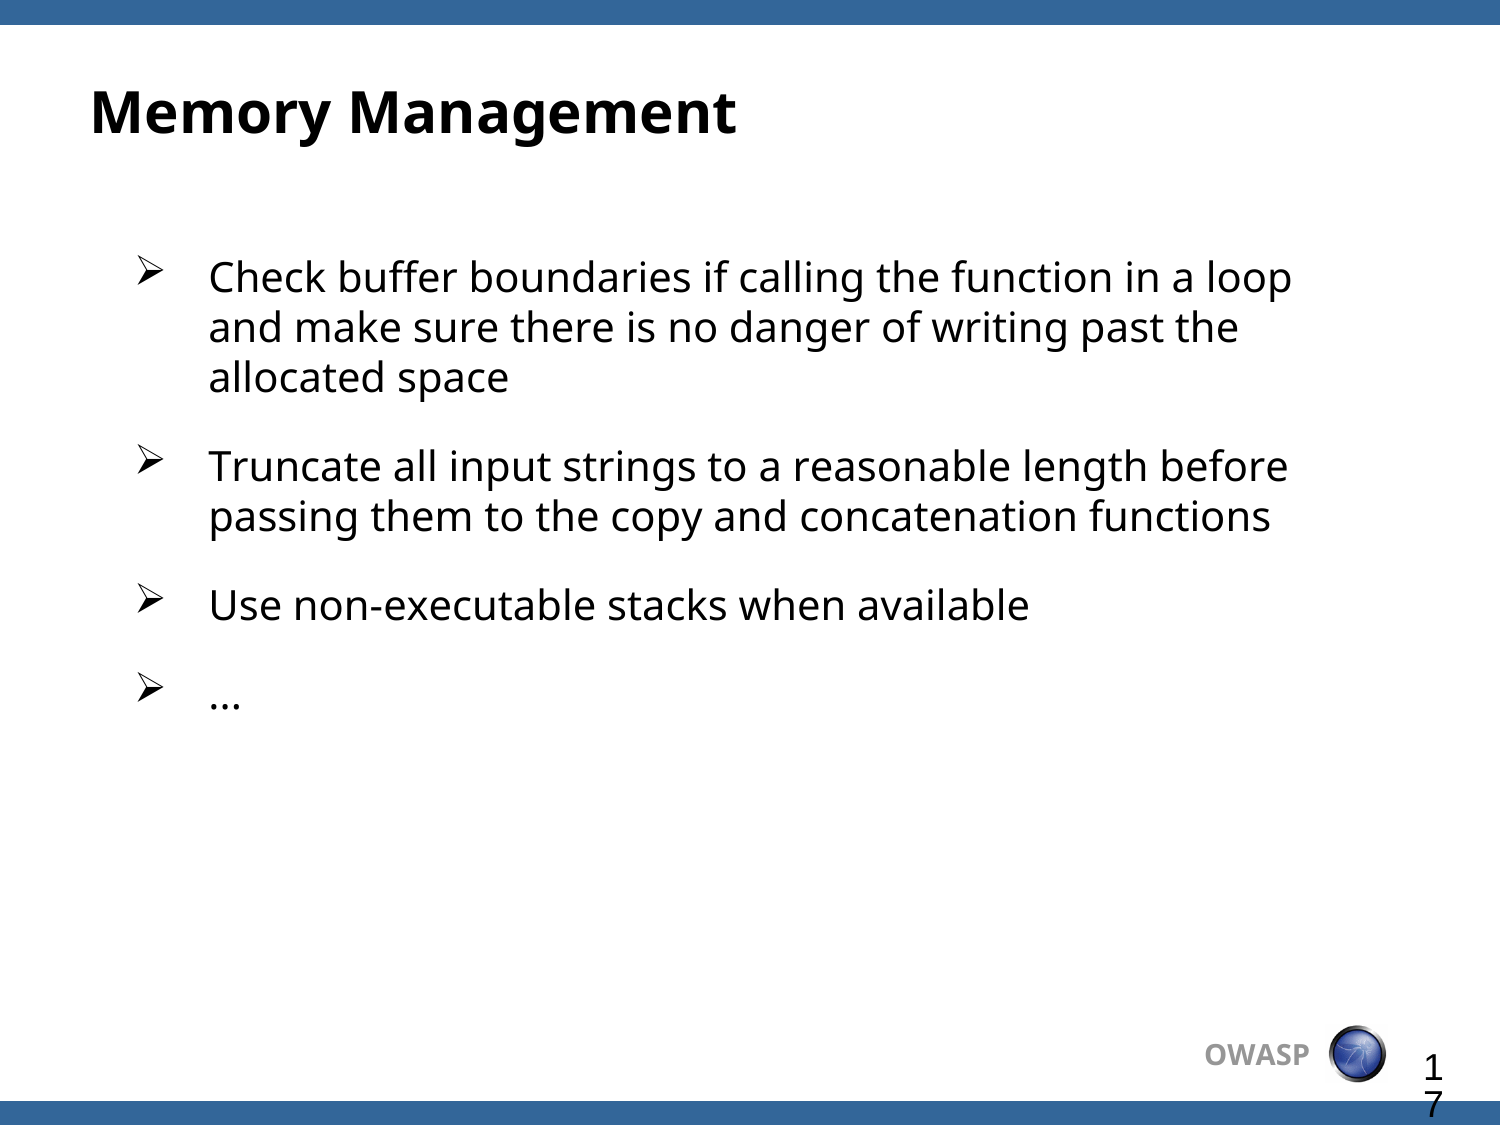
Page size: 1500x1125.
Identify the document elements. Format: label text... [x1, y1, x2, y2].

title Memory Management [75, 45, 1426, 176]
list Check buffer boundaries if calling the function in a loop and make sure there is no danger of writing past the allocated space Truncate all input strings to a reasonable length before passing them to the copy and concatenation functions Use non-executable stacks when available ... [81, 242, 1389, 951]
picture [1325, 1024, 1388, 1083]
